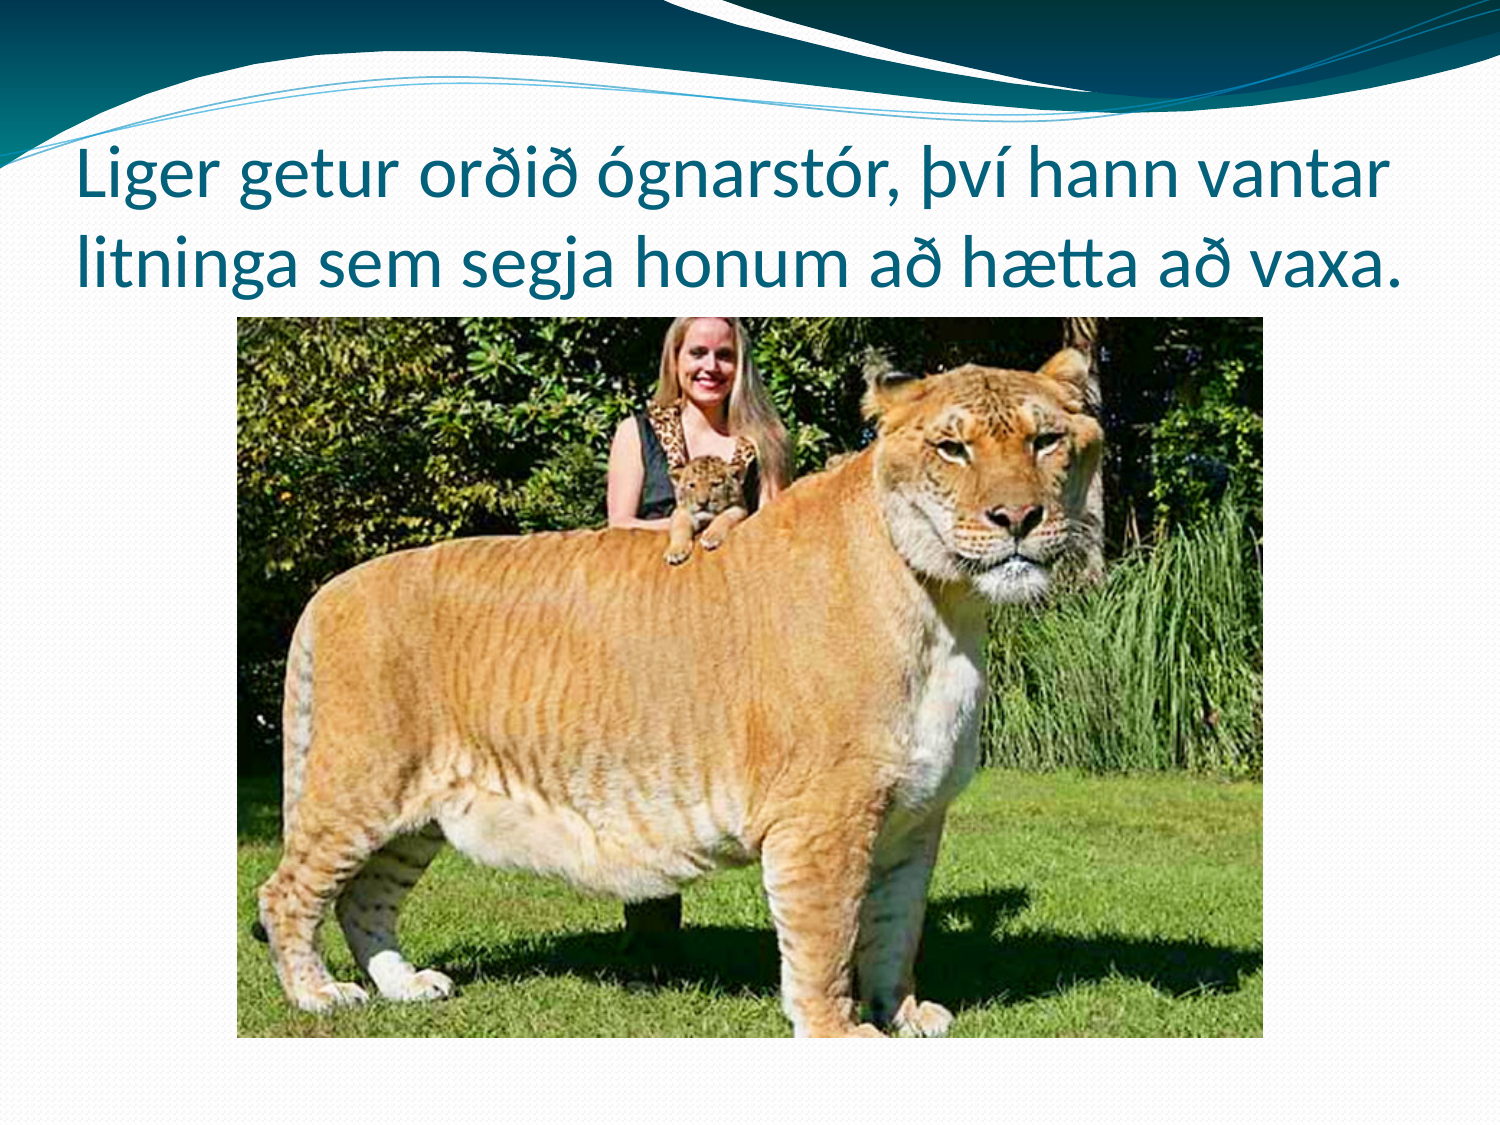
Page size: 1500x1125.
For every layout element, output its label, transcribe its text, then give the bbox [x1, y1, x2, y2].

title Liger getur orðið ógnarstór, því hann vantar litninga sem segja honum að hætta að vaxa. [75, 115, 1426, 304]
picture [237, 317, 1263, 1038]
